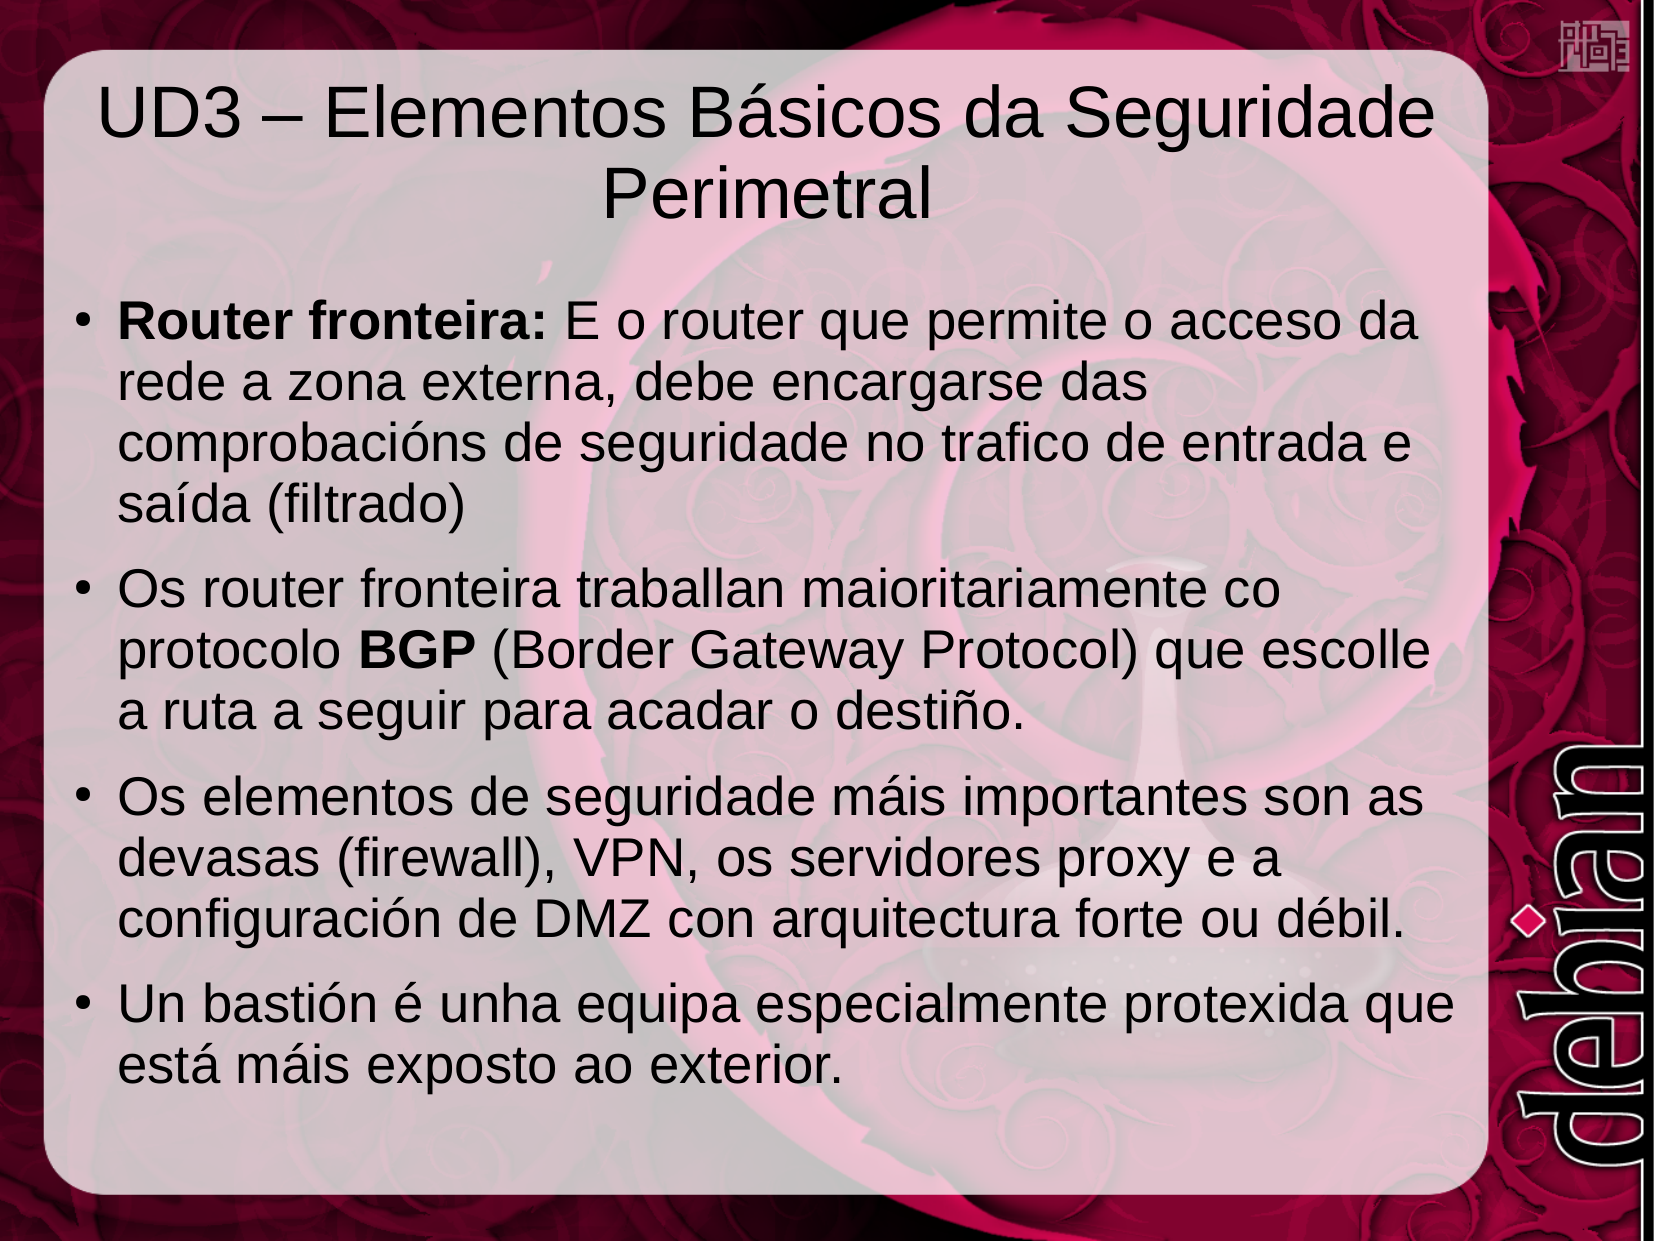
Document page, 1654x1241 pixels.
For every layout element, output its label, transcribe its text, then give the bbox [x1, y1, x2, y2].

list Router fronteira: E o router que permite o acceso da rede a zona externa, debe encargarse das comprobacións de seguridade no trafico de entrada e saída (filtrado) Os router fronteira traballan maioritariamente co protocolo BGP (Border Gateway Protocol) que escolle a ruta a seguir para acadar o destiño. Os elementos de seguridade máis importantes son as devasas (firewall), VPN, os servidores proxy e a configuración de DMZ con arquitectura forte ou débil. Un bastión é unha equipa especialmente protexida que está máis exposto ao exterior. [59, 290, 1477, 1109]
title UD3 – Elementos Básicos da Seguridade Perimetral [59, 49, 1477, 257]
picture [0, 0, 1654, 1241]
